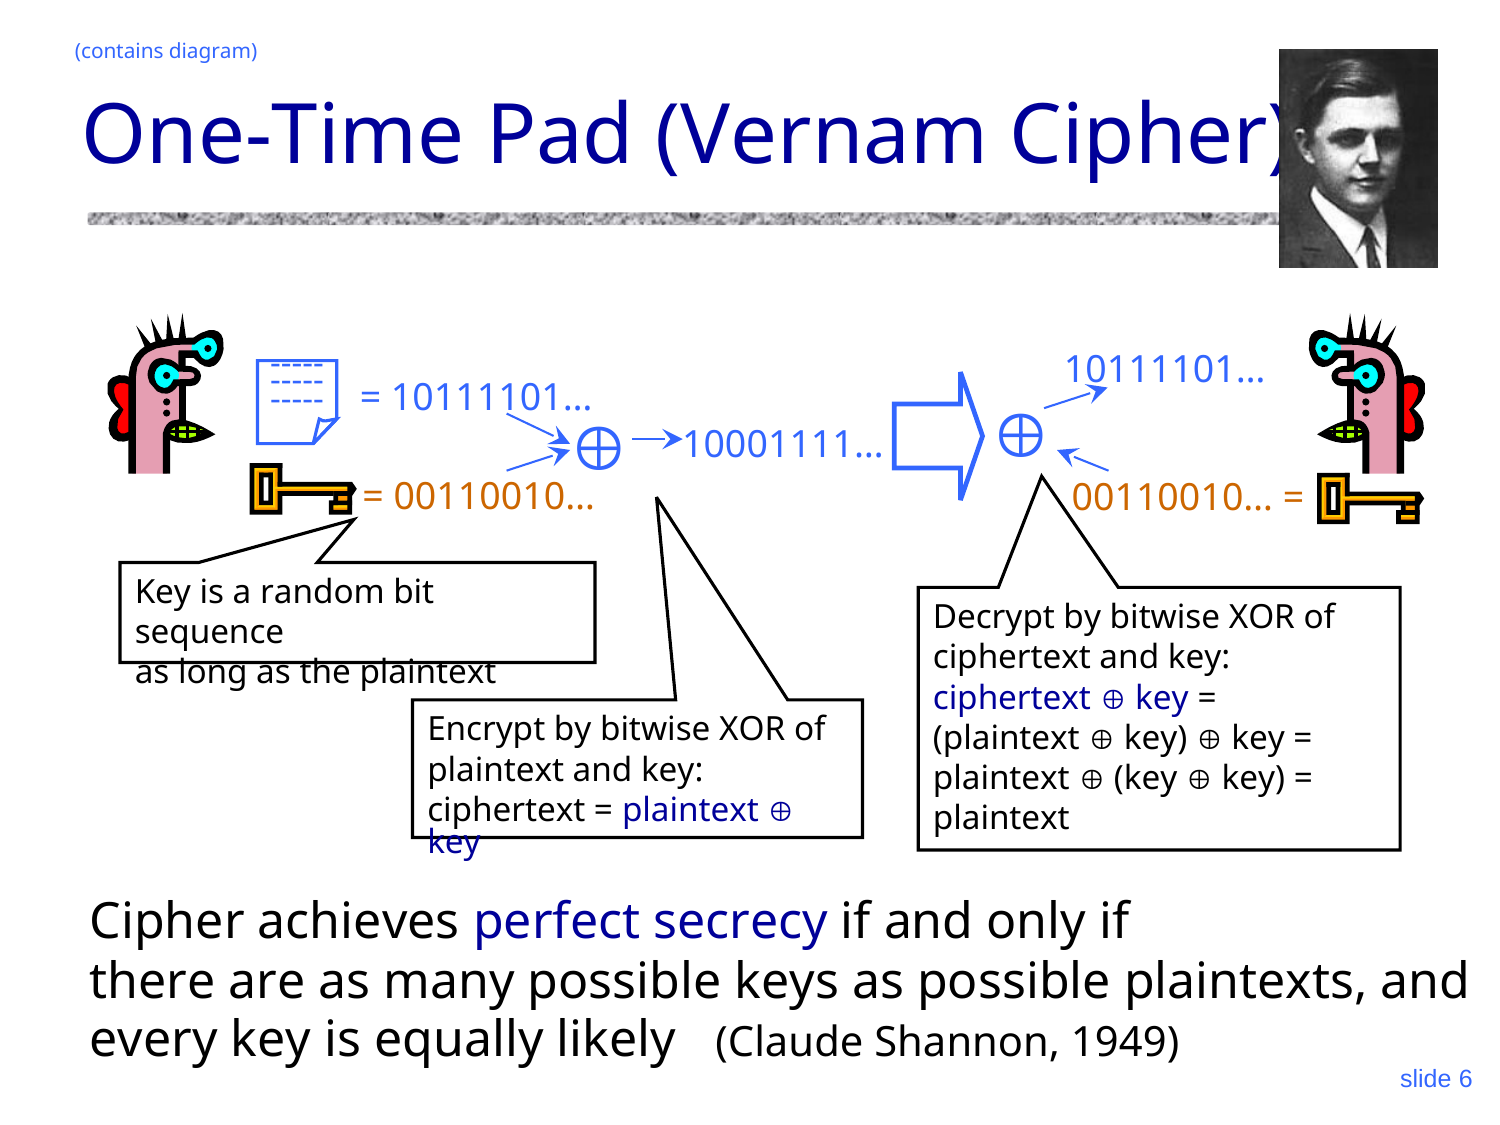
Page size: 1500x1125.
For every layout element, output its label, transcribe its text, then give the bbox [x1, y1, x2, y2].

text_box = 10111101… [345, 364, 608, 426]
text_box Encrypt by bitwise XOR of plaintext and key: ciphertext = plaintext  key [412, 497, 863, 838]
text_box 10111101… [1020, 337, 1281, 398]
title One-Time Pad (Vernam Cipher) [66, 37, 1342, 188]
text_box Key is a random bit sequence as long as the plaintext [120, 519, 596, 663]
picture [87, 49, 1438, 268]
text_box ----- ----- ----- [257, 360, 337, 444]
text_box slide <number> [1174, 1025, 1488, 1101]
text_box [1317, 472, 1425, 525]
text_box Cipher achieves perfect secrecy if and only if there are as many possible keys as possible plaintexts, and every key is equally likely (Claude Shannon, 1949) [75, 892, 1487, 1075]
text_box = 10111101… [524, 386, 535, 408]
text_box  [535, 387, 644, 493]
text_box 10001111… [657, 412, 899, 473]
text_box  [957, 374, 1067, 481]
text_box Decrypt by bitwise XOR of ciphertext and key: ciphertext  key = (plaintext  key)  key = plaintext  (key  key) = plaintext [918, 476, 1401, 850]
text_box 00110010… = [1056, 464, 1320, 526]
text_box = 00110010… [347, 463, 611, 525]
picture [1307, 312, 1425, 475]
text_box [249, 463, 347, 515]
text_box (contains diagram) [60, 29, 541, 70]
picture [107, 312, 226, 475]
